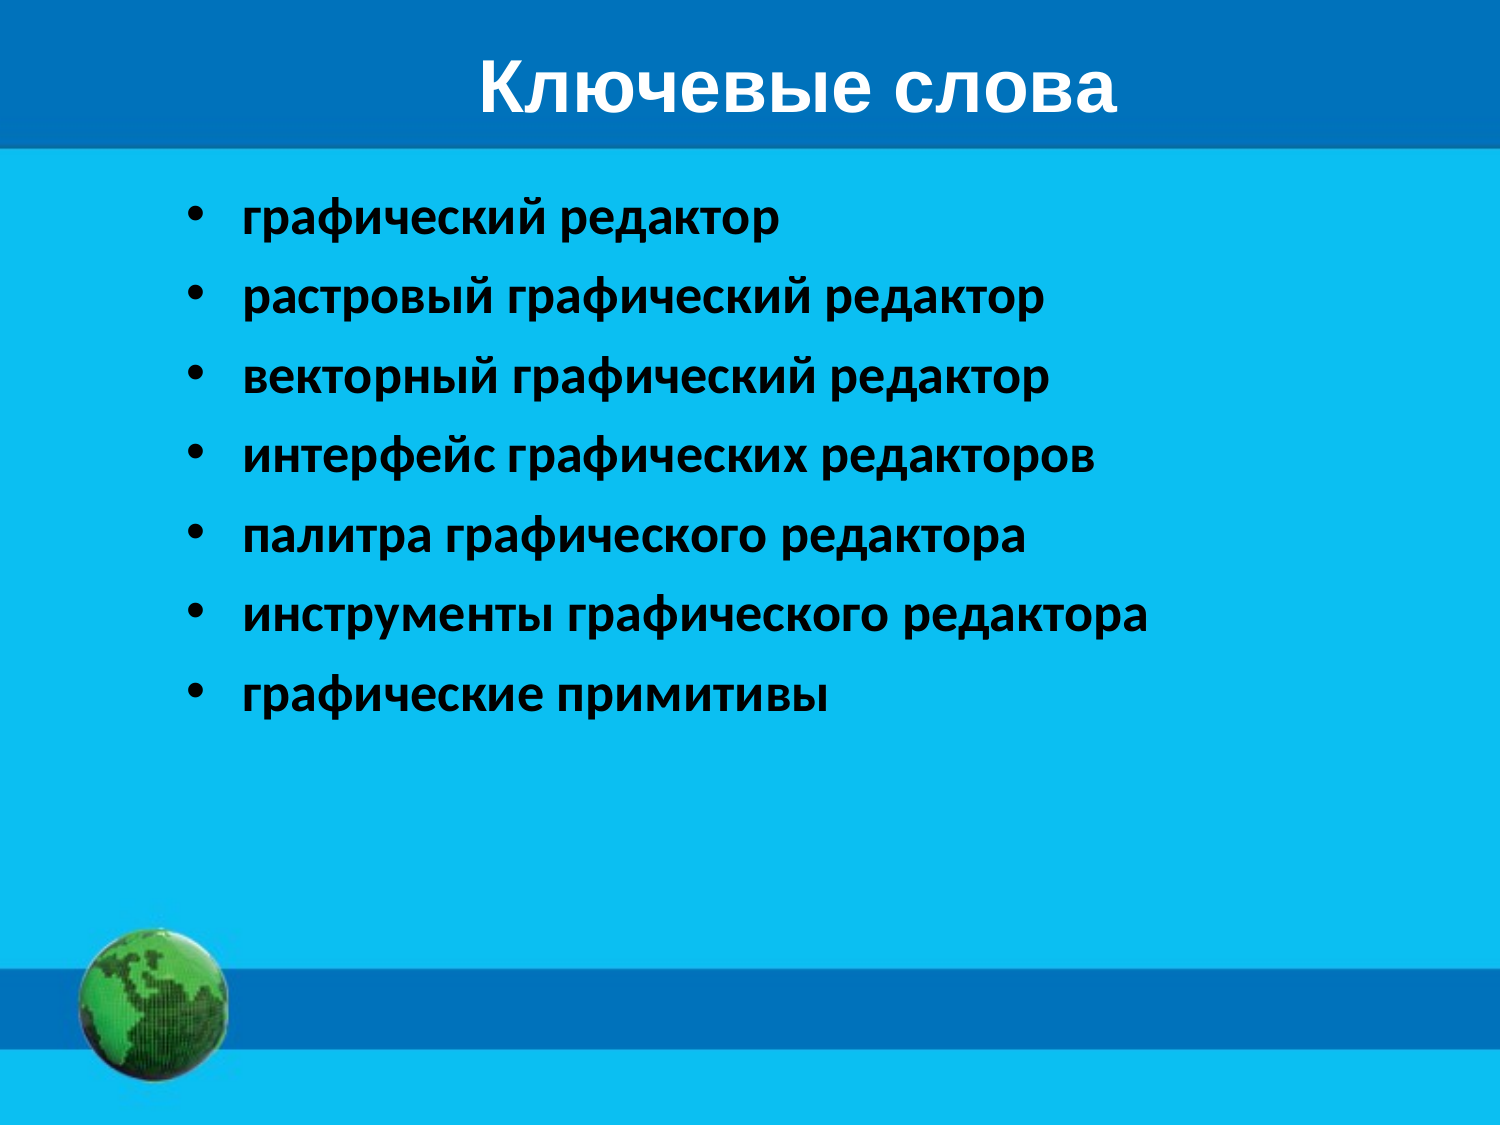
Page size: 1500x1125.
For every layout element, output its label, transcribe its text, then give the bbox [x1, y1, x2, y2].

text_box Ключевые слова [171, 30, 1426, 135]
text_box графический редактор растровый графический редактор векторный графический редактор интерфейс графических редакторов палитра графического редактора инструменты графического редактора графические примитивы [171, 172, 1426, 1005]
picture [0, 924, 1500, 1084]
picture [0, 0, 1500, 146]
